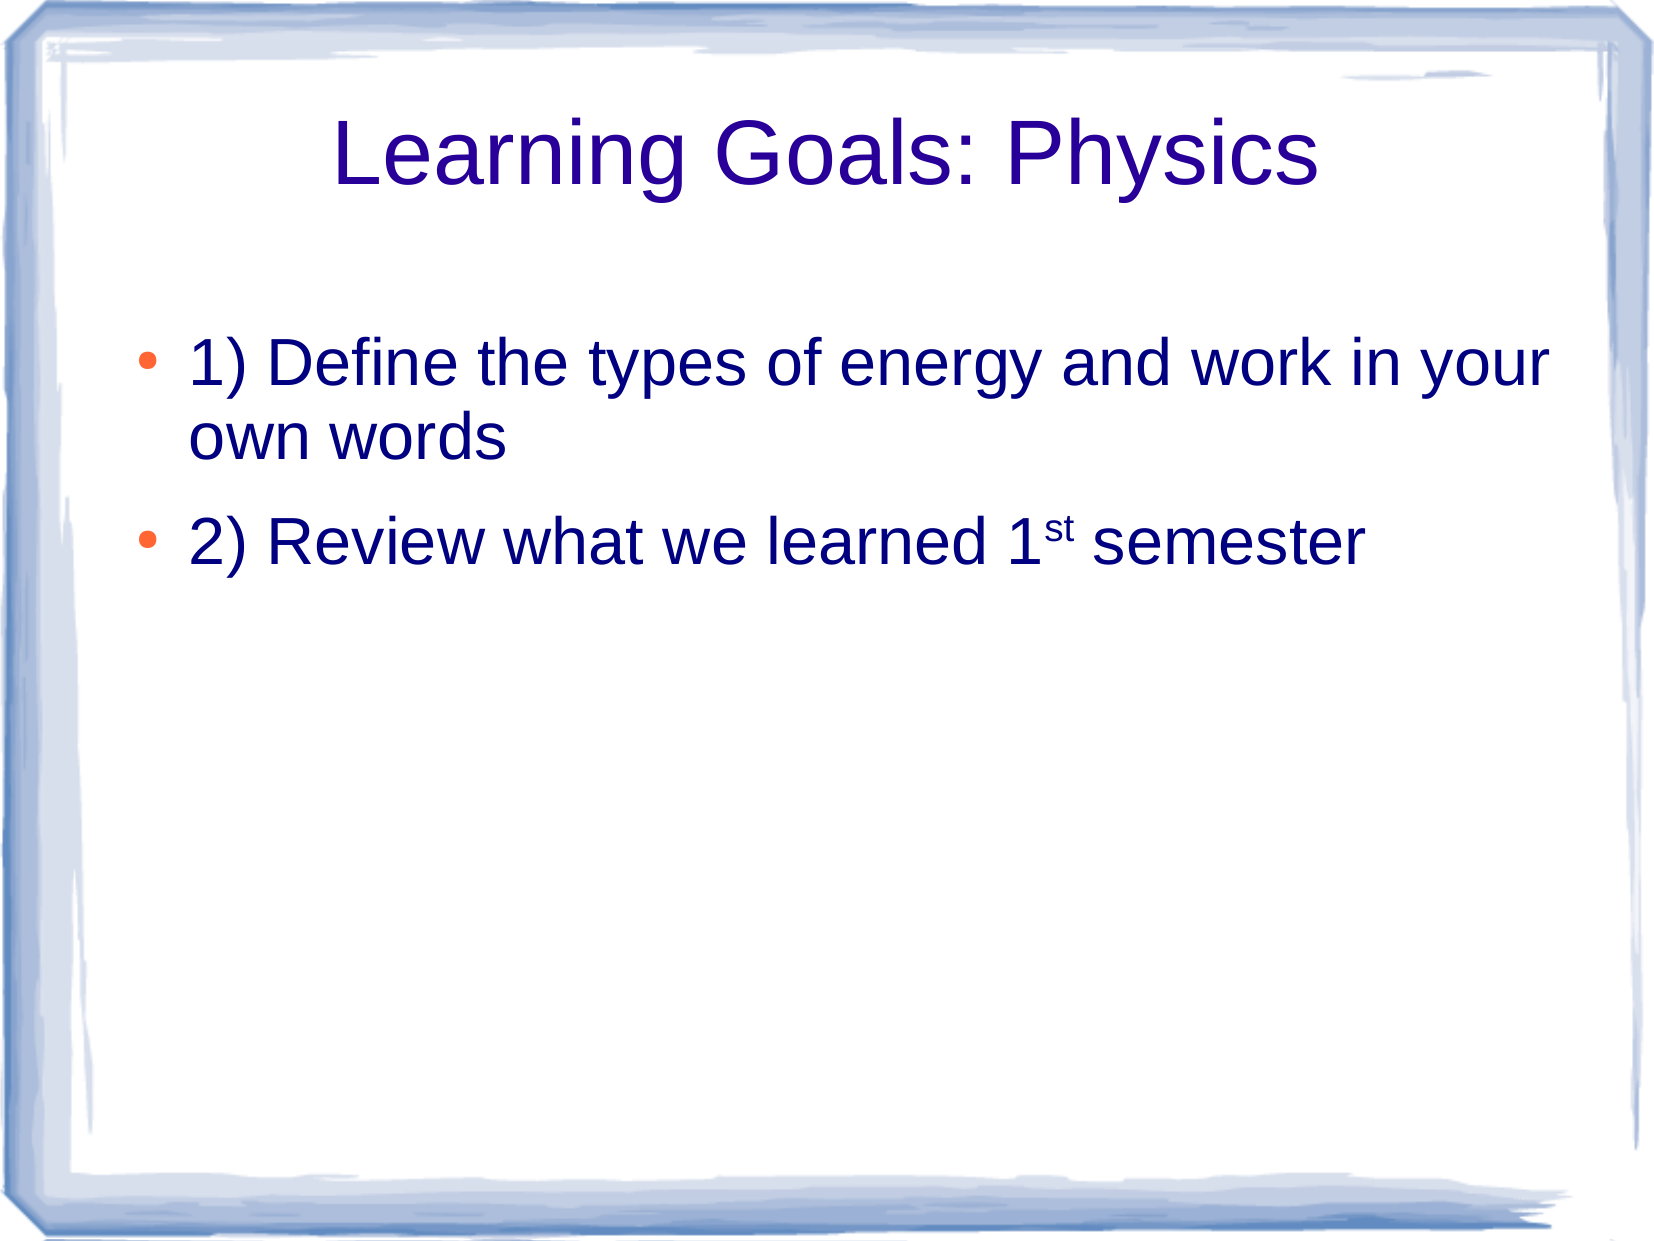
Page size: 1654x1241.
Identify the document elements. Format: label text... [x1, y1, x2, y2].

list 1) Define the types of energy and work in your own words 2) Review what we learned 1st semester [118, 324, 1571, 990]
picture [0, 0, 1654, 1241]
title Learning Goals: Physics [82, 56, 1571, 250]
